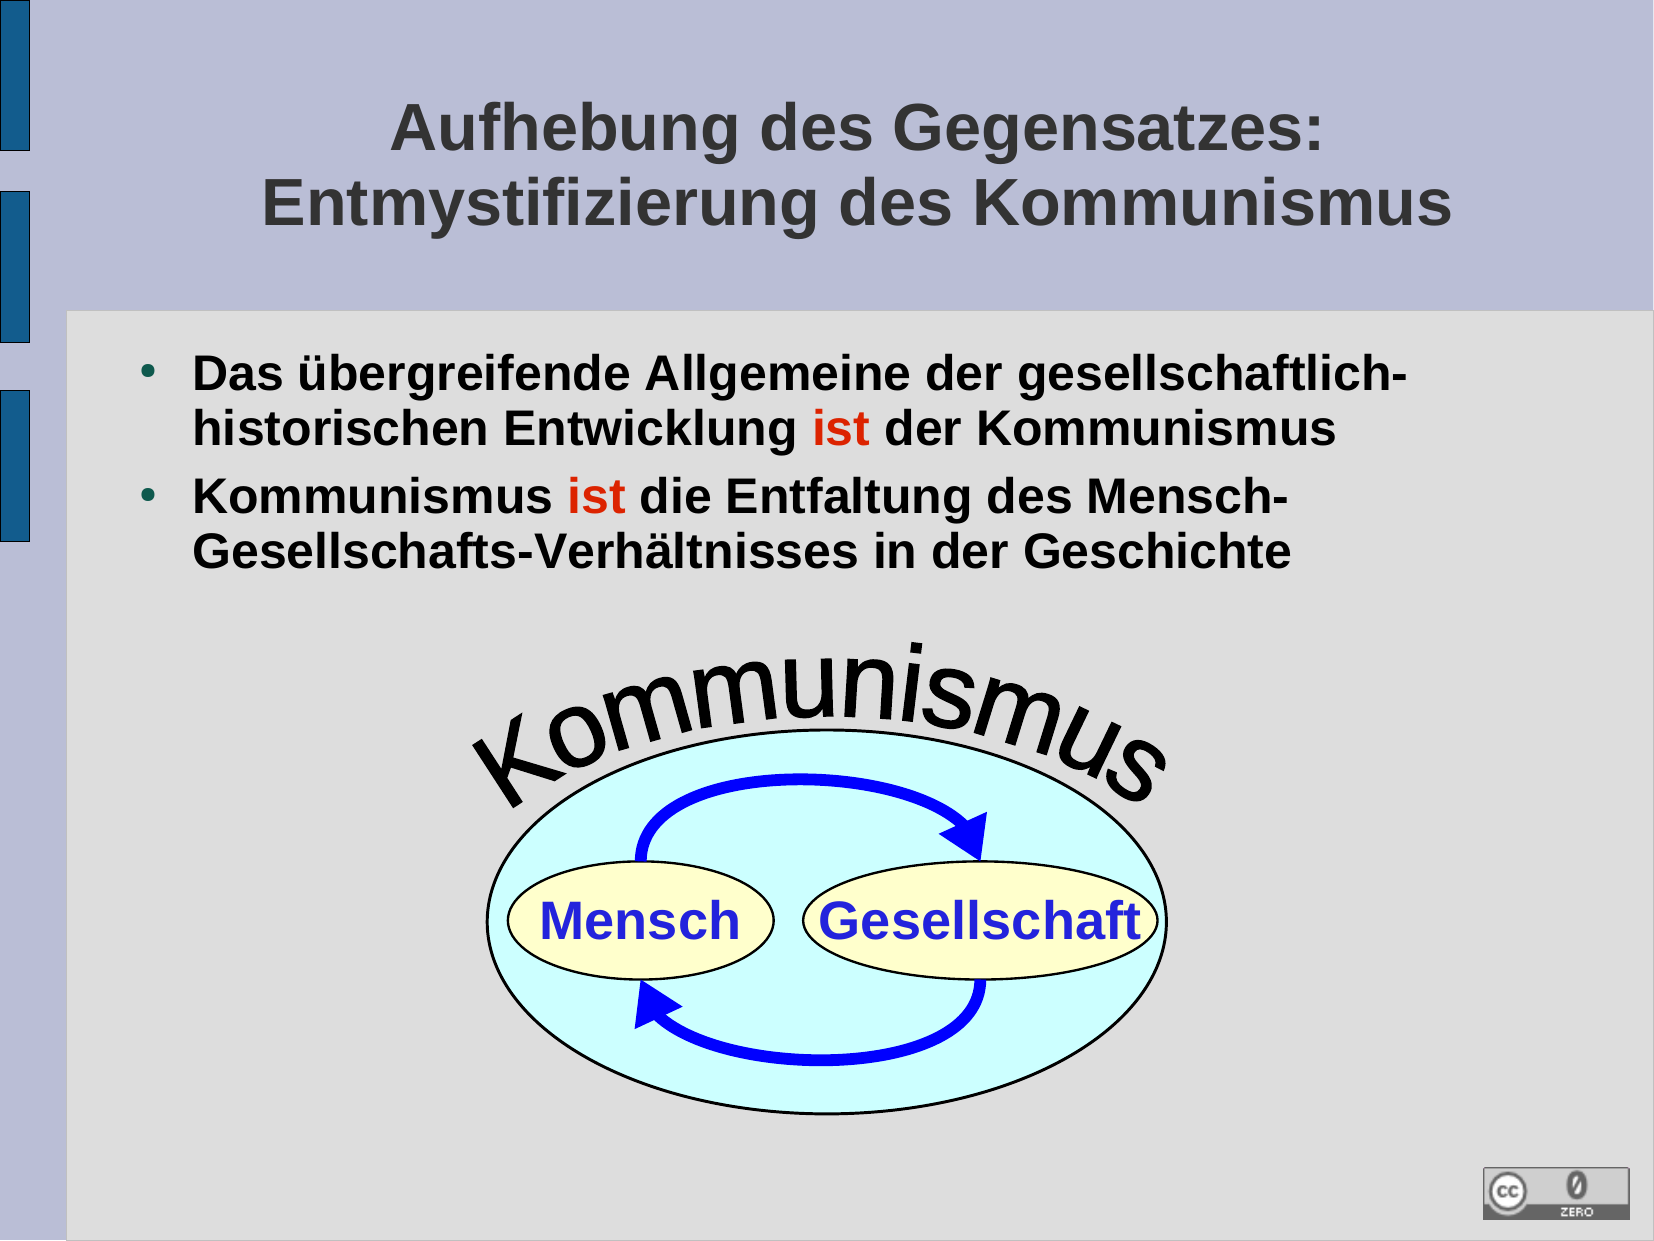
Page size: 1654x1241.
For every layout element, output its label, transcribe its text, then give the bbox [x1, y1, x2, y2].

text_box [487, 729, 1167, 1114]
picture [1483, 1167, 1630, 1220]
text_box Kommunismus [923, 669, 974, 729]
text_box Kommunismus [1059, 707, 1121, 778]
text_box Kommunismus [785, 659, 833, 718]
text_box Kommunismus [845, 659, 893, 719]
text_box Gesellschaft [803, 861, 1158, 980]
text_box Mensch [507, 861, 774, 980]
text_box Kommunismus [693, 662, 776, 728]
text_box Kommunismus [473, 714, 566, 808]
list Das übergreifende Allgemeine der gesellschaftlich-historischen Entwicklung ist der Kommunismus Kommunismus ist die Entfaltung des Mensch-Gesellschafts-Verhältnisses in der Geschichte [121, 344, 1595, 1152]
text_box Kommunismus [902, 663, 919, 722]
text_box Kommunismus [550, 707, 605, 767]
text_box Kommunismus [1106, 740, 1165, 801]
text_box Kommunismus [974, 678, 1060, 755]
title Aufhebung des Gegensatzes: Entmystifizierung des Kommunismus [121, 61, 1595, 269]
text_box Kommunismus [603, 677, 692, 751]
